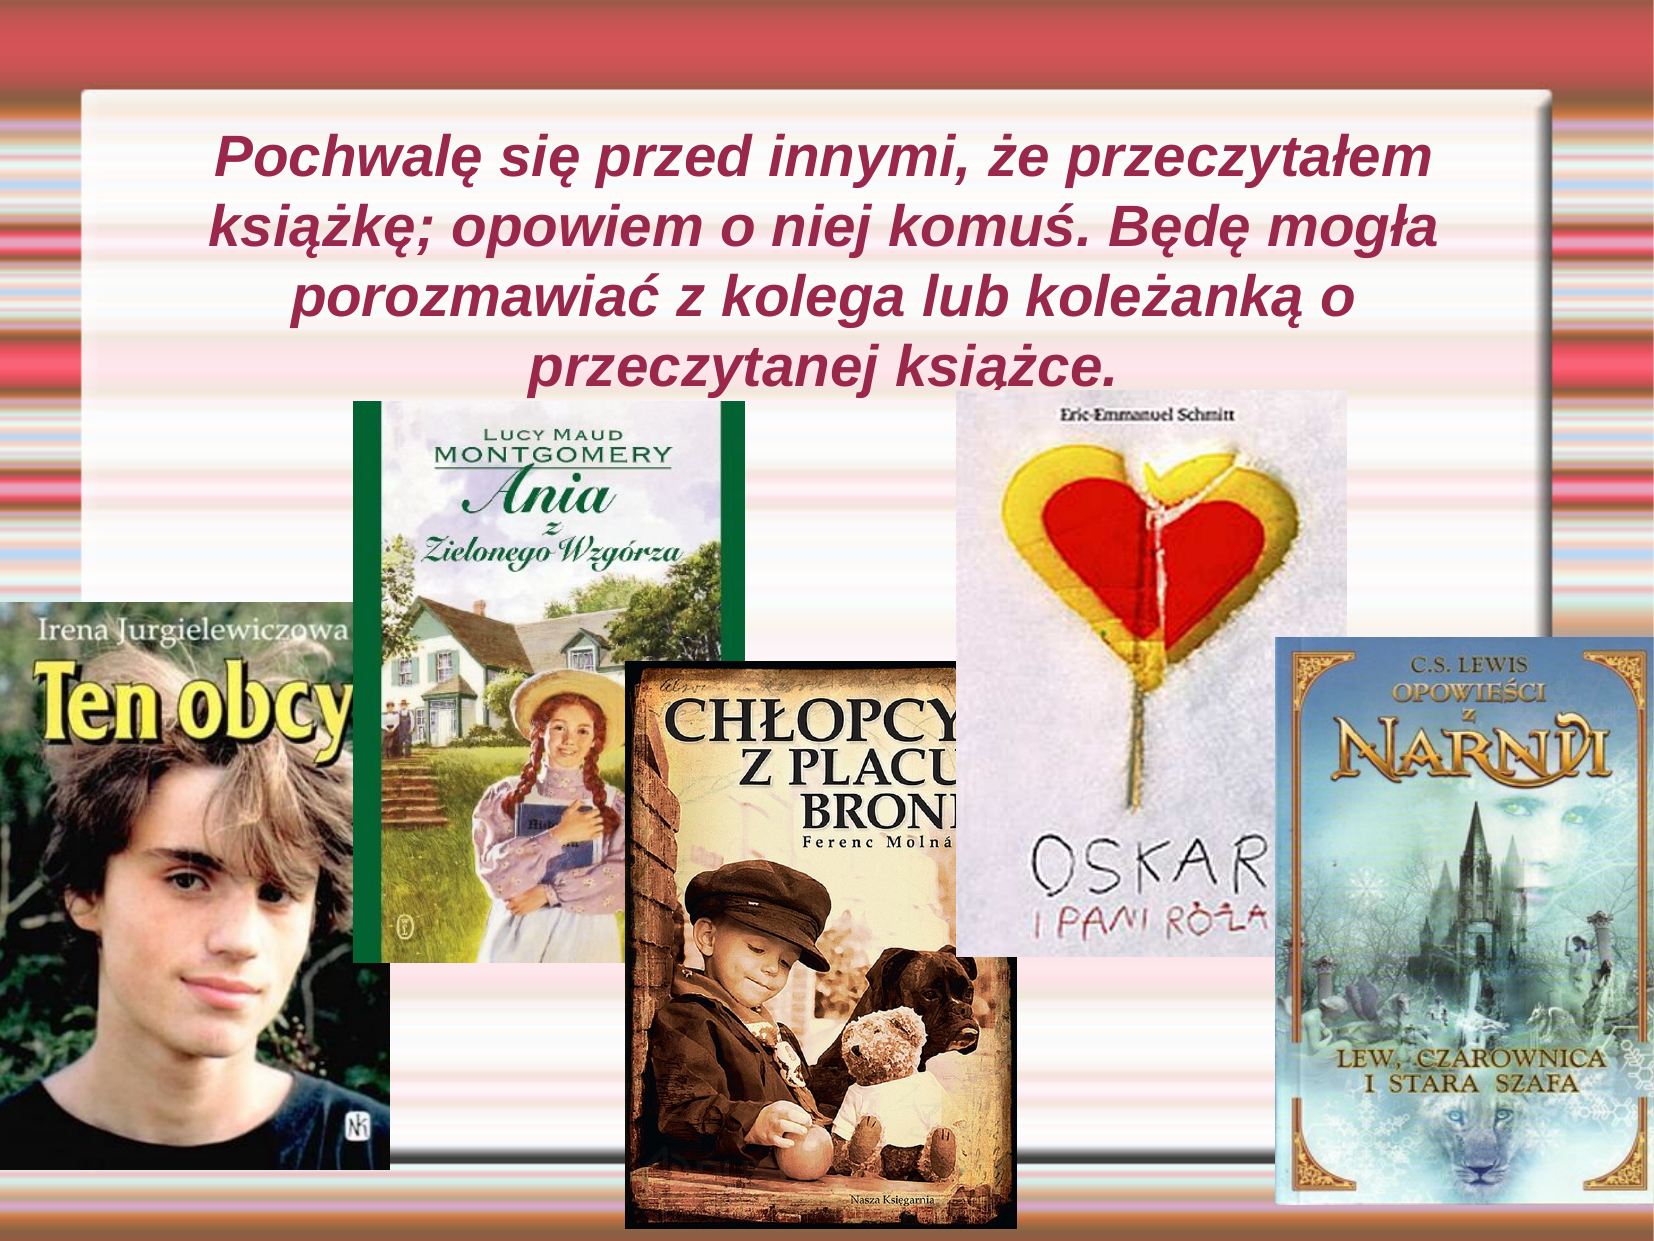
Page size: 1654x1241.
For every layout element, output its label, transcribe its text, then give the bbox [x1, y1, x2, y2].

title Pochwalę się przed innymi, że przeczytałem książkę; opowiem o niej komuś. Będę mogła porozmawiać z kolega lub koleżanką o przeczytanej książce. [118, 118, 1531, 384]
picture [0, 390, 1654, 1229]
